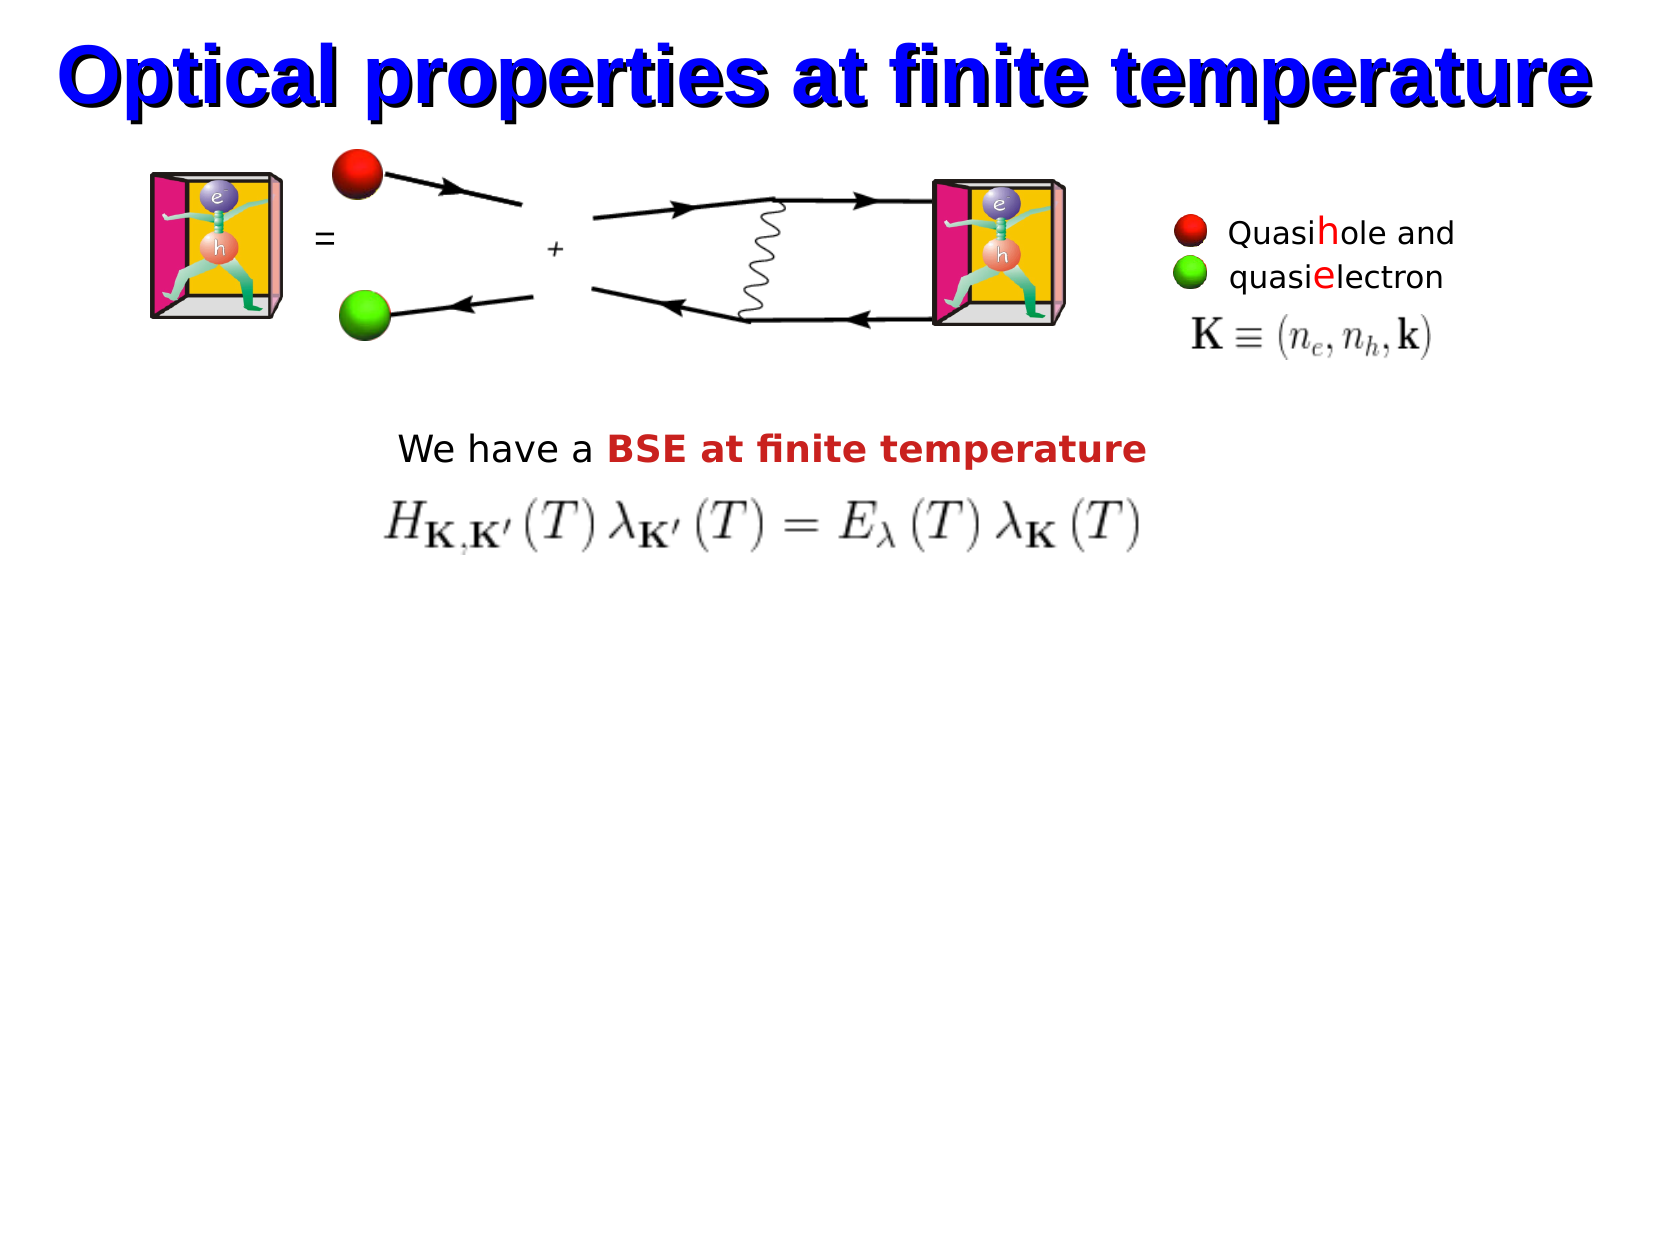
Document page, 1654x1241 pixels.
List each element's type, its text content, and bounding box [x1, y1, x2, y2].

text_box = [299, 210, 365, 279]
text_box We have a BSE at finite temperature [105, 420, 1441, 526]
picture [315, 526, 1141, 556]
text_box Quasihole and quasielectron [1202, 202, 1481, 305]
text_box Optical properties at finite temperature [15, 21, 1636, 127]
picture [1174, 214, 1202, 247]
picture [150, 172, 283, 319]
picture [332, 149, 1431, 360]
picture [1173, 255, 1202, 289]
